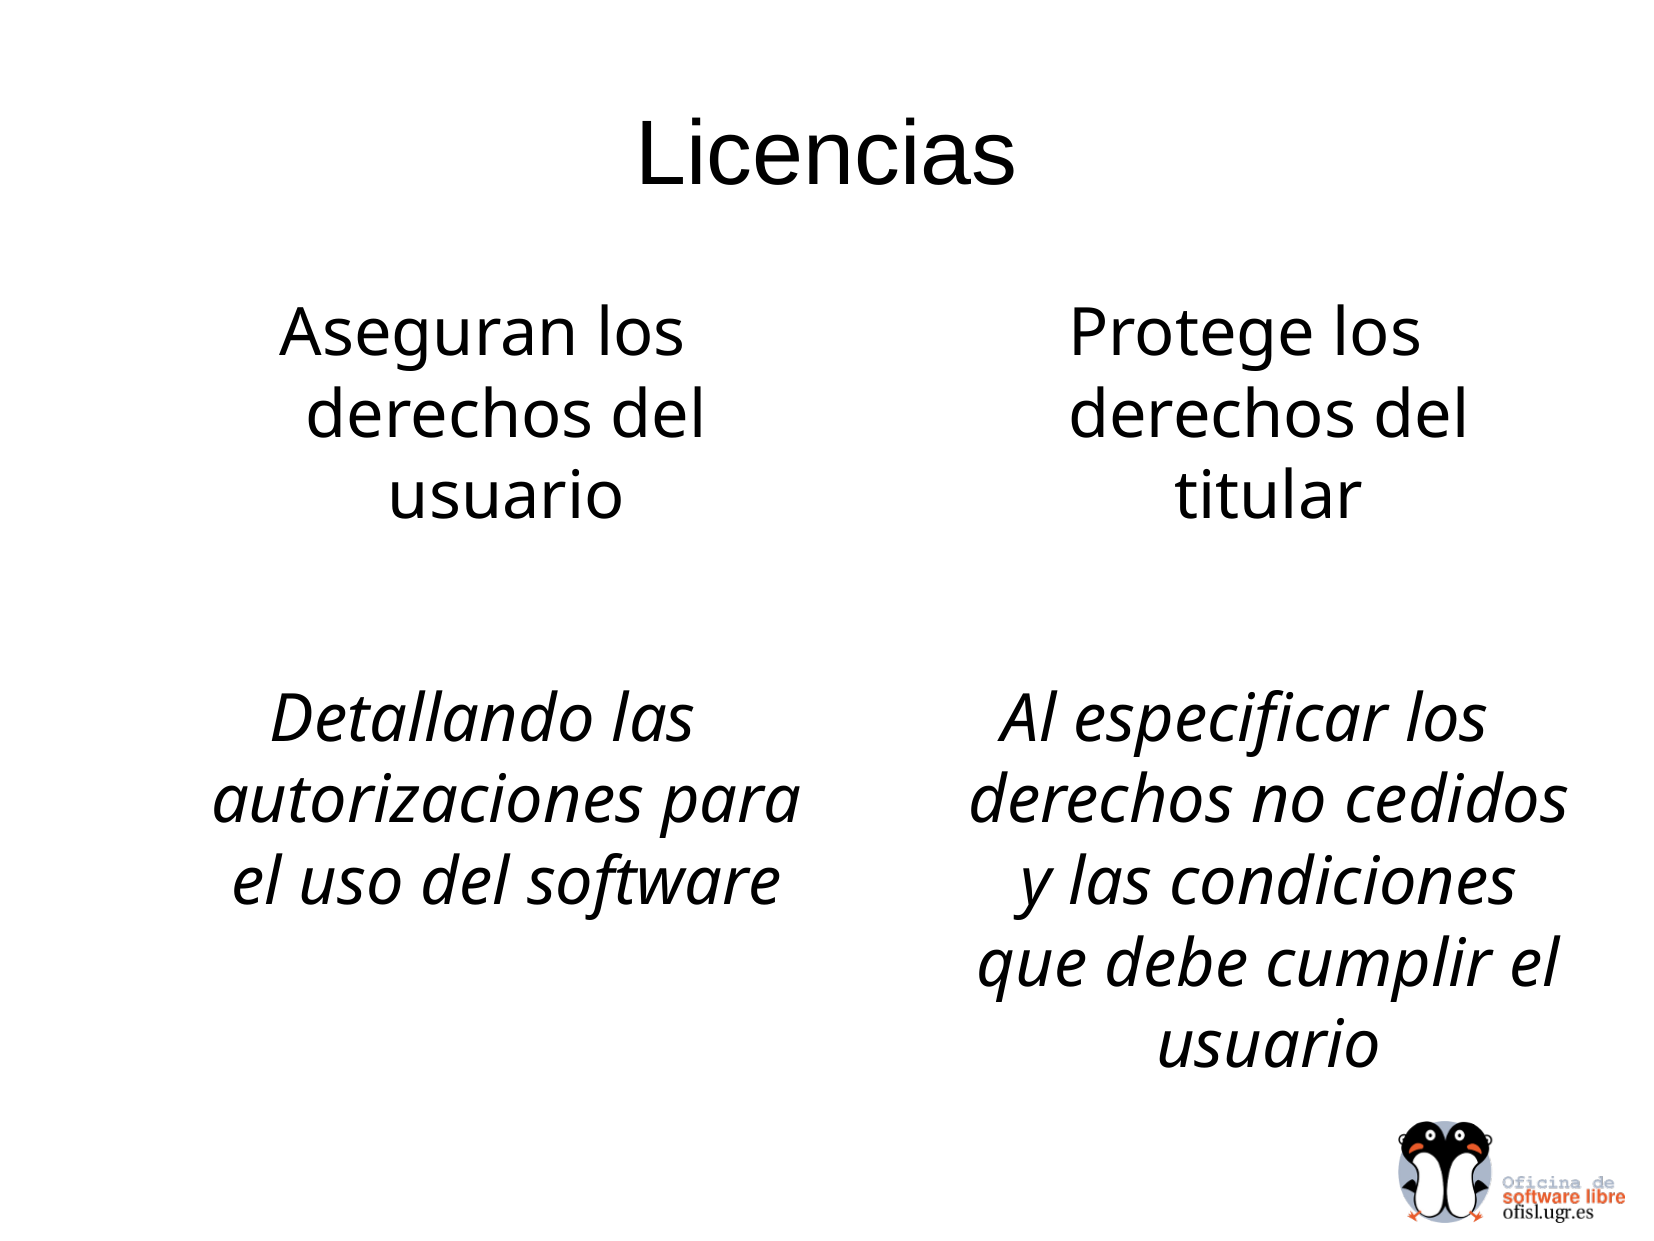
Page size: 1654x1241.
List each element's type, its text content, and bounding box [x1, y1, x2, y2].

list Aseguran los derechos del usuario Detallando las autorizaciones para el uso del software [82, 290, 809, 1109]
list Protege los derechos del titular Al especificar los derechos no cedidos y las condiciones que debe cumplir el usuario [845, 290, 1572, 1109]
picture [1398, 1121, 1625, 1223]
title Licencias [82, 49, 1571, 257]
